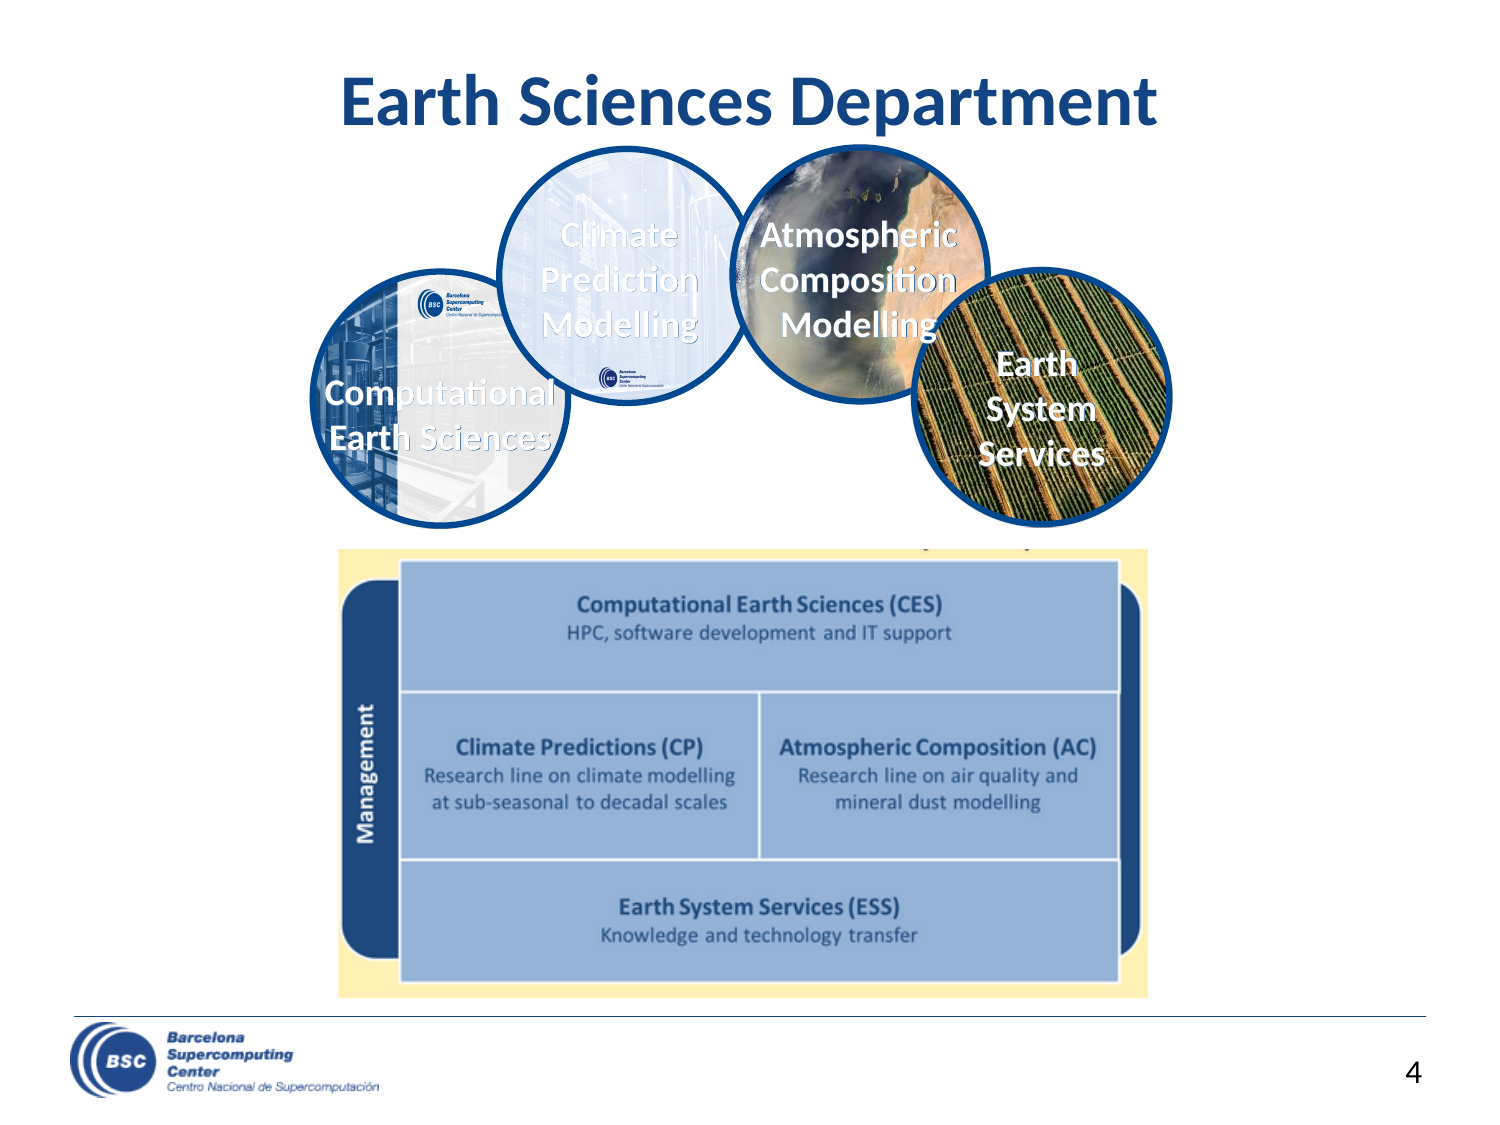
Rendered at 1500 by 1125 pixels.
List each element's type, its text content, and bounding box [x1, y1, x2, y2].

picture [338, 549, 1148, 998]
text_box Earth Sciences Department [192, 44, 1308, 159]
text_box Earth System Services [940, 331, 1144, 418]
text_box [599, 327, 606, 334]
picture [70, 1022, 379, 1098]
text_box Climate Prediction Modelling [512, 202, 727, 327]
text_box [318, 148, 1170, 525]
text_box <número> [1358, 1042, 1437, 1103]
text_box [838, 327, 845, 334]
text_box [322, 447, 559, 526]
text_box [818, 327, 826, 334]
text_box Atmospheric Composition Modelling [741, 202, 976, 327]
text_box Computational Earth Sciences [307, 360, 574, 447]
text_box [755, 147, 965, 202]
text_box [579, 327, 587, 334]
